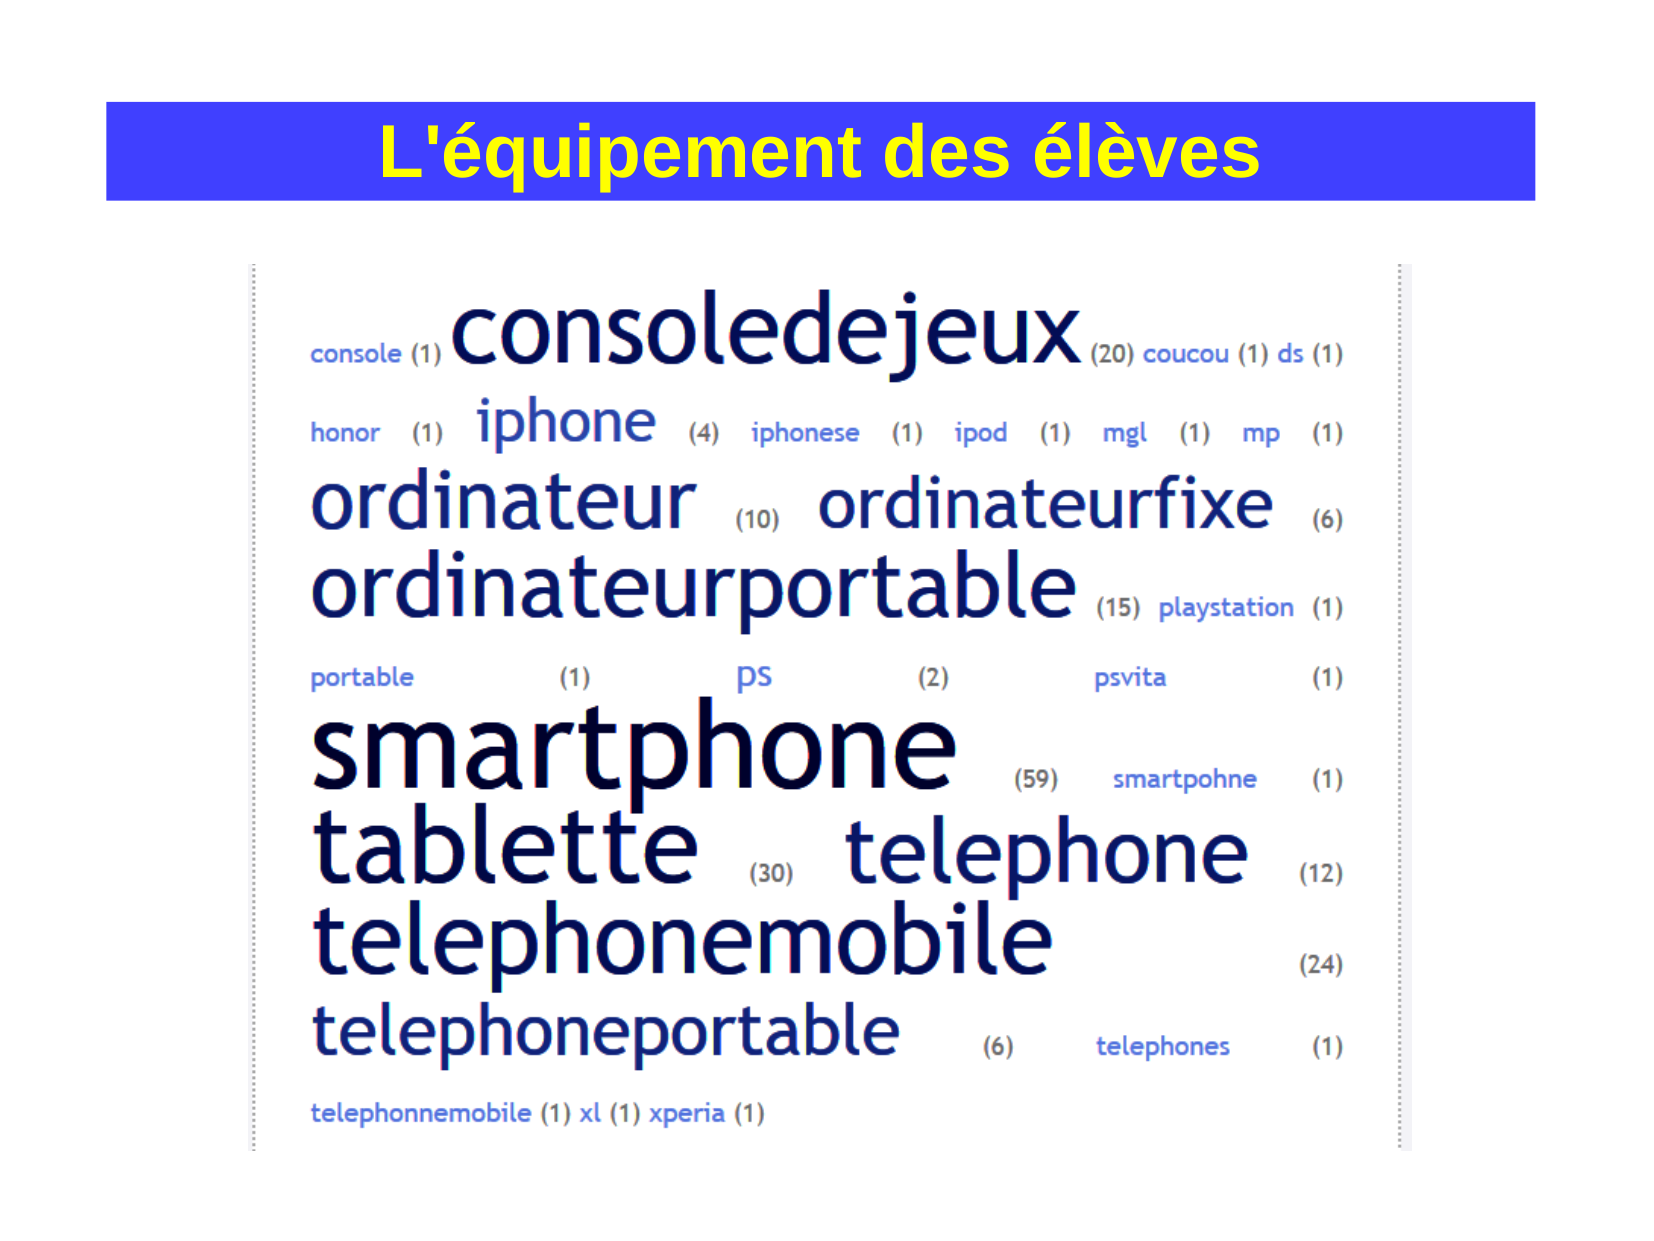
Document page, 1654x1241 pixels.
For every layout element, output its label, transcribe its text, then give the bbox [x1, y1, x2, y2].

picture [248, 264, 1412, 1151]
text_box L'équipement des élèves [106, 101, 1536, 201]
